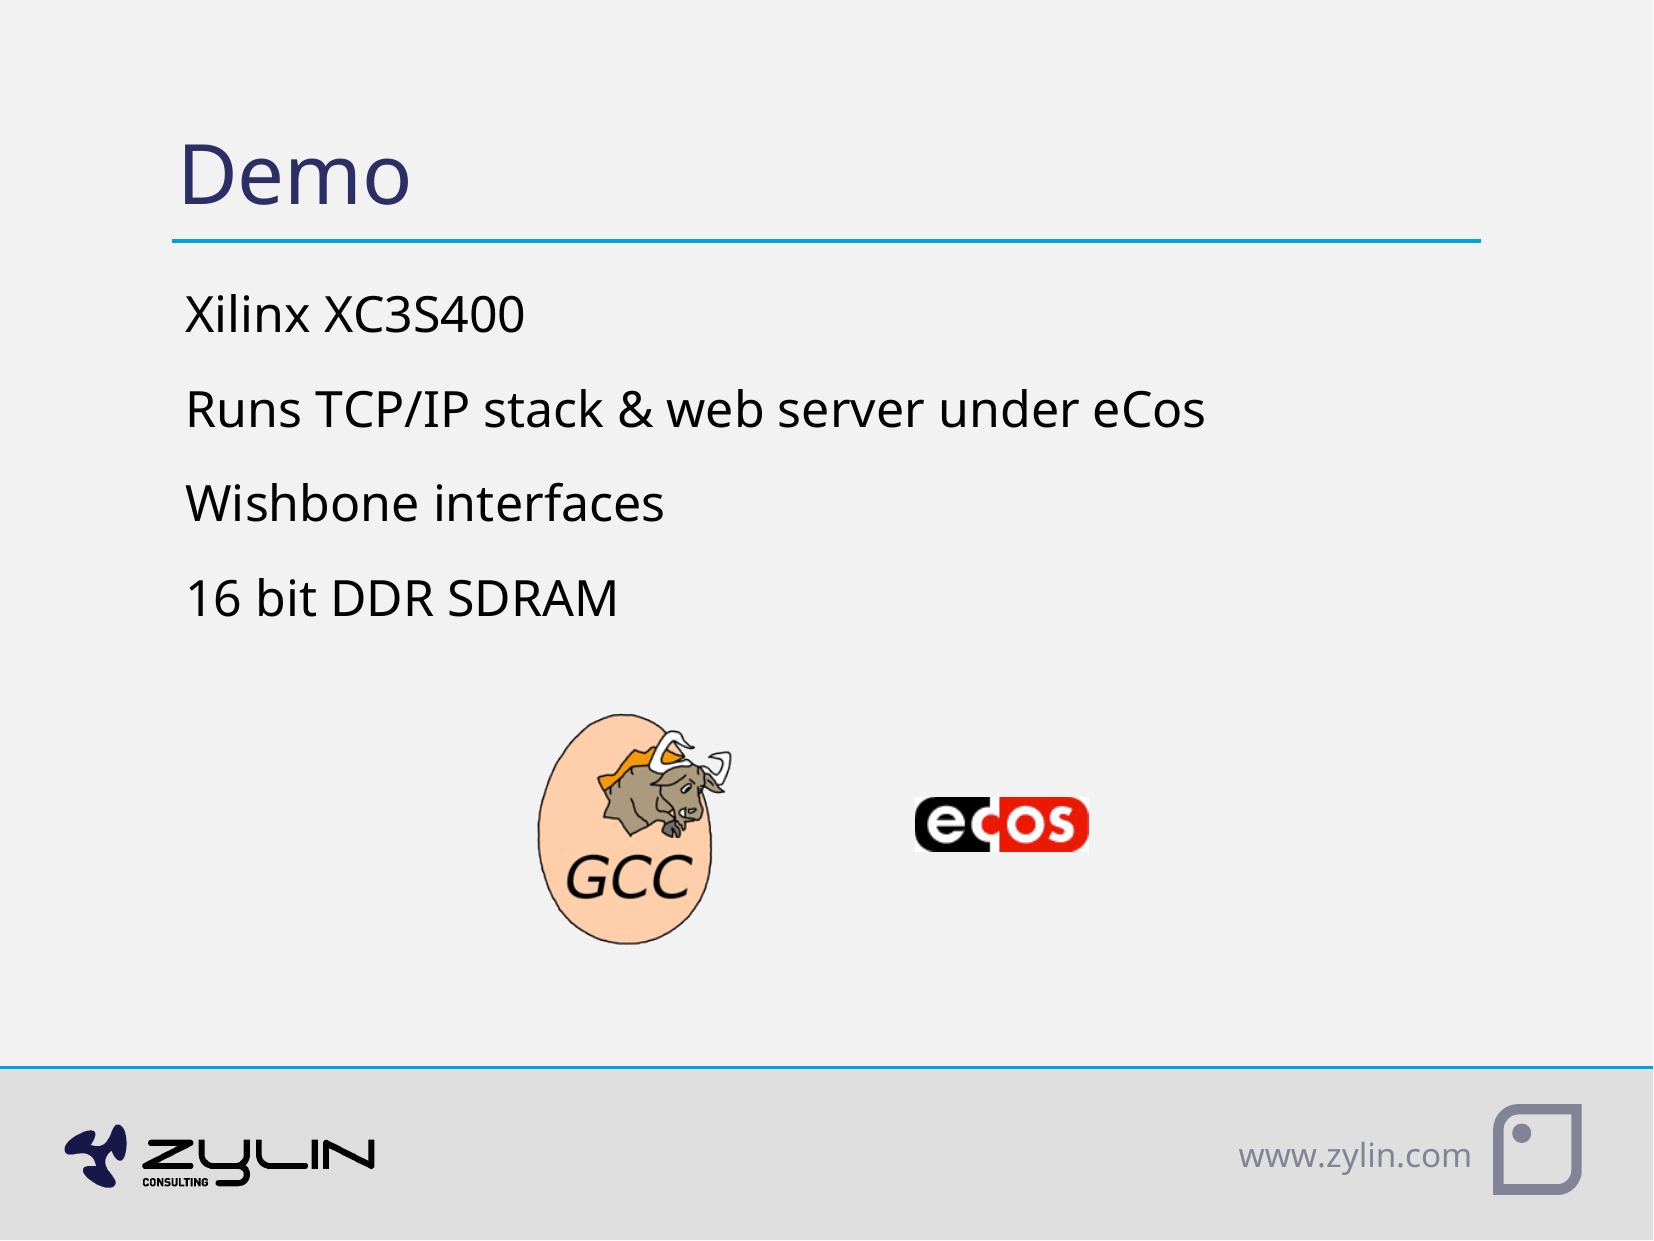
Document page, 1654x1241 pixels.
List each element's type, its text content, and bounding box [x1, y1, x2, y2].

picture [20, 1104, 432, 1200]
picture [915, 797, 1089, 852]
title Demo [177, 122, 1493, 223]
picture [531, 708, 738, 951]
list Xilinx XC3S400 Runs TCP/IP stack & web server under eCos Wishbone interfaces 16 bit DDR SDRAM [167, 280, 1495, 1052]
